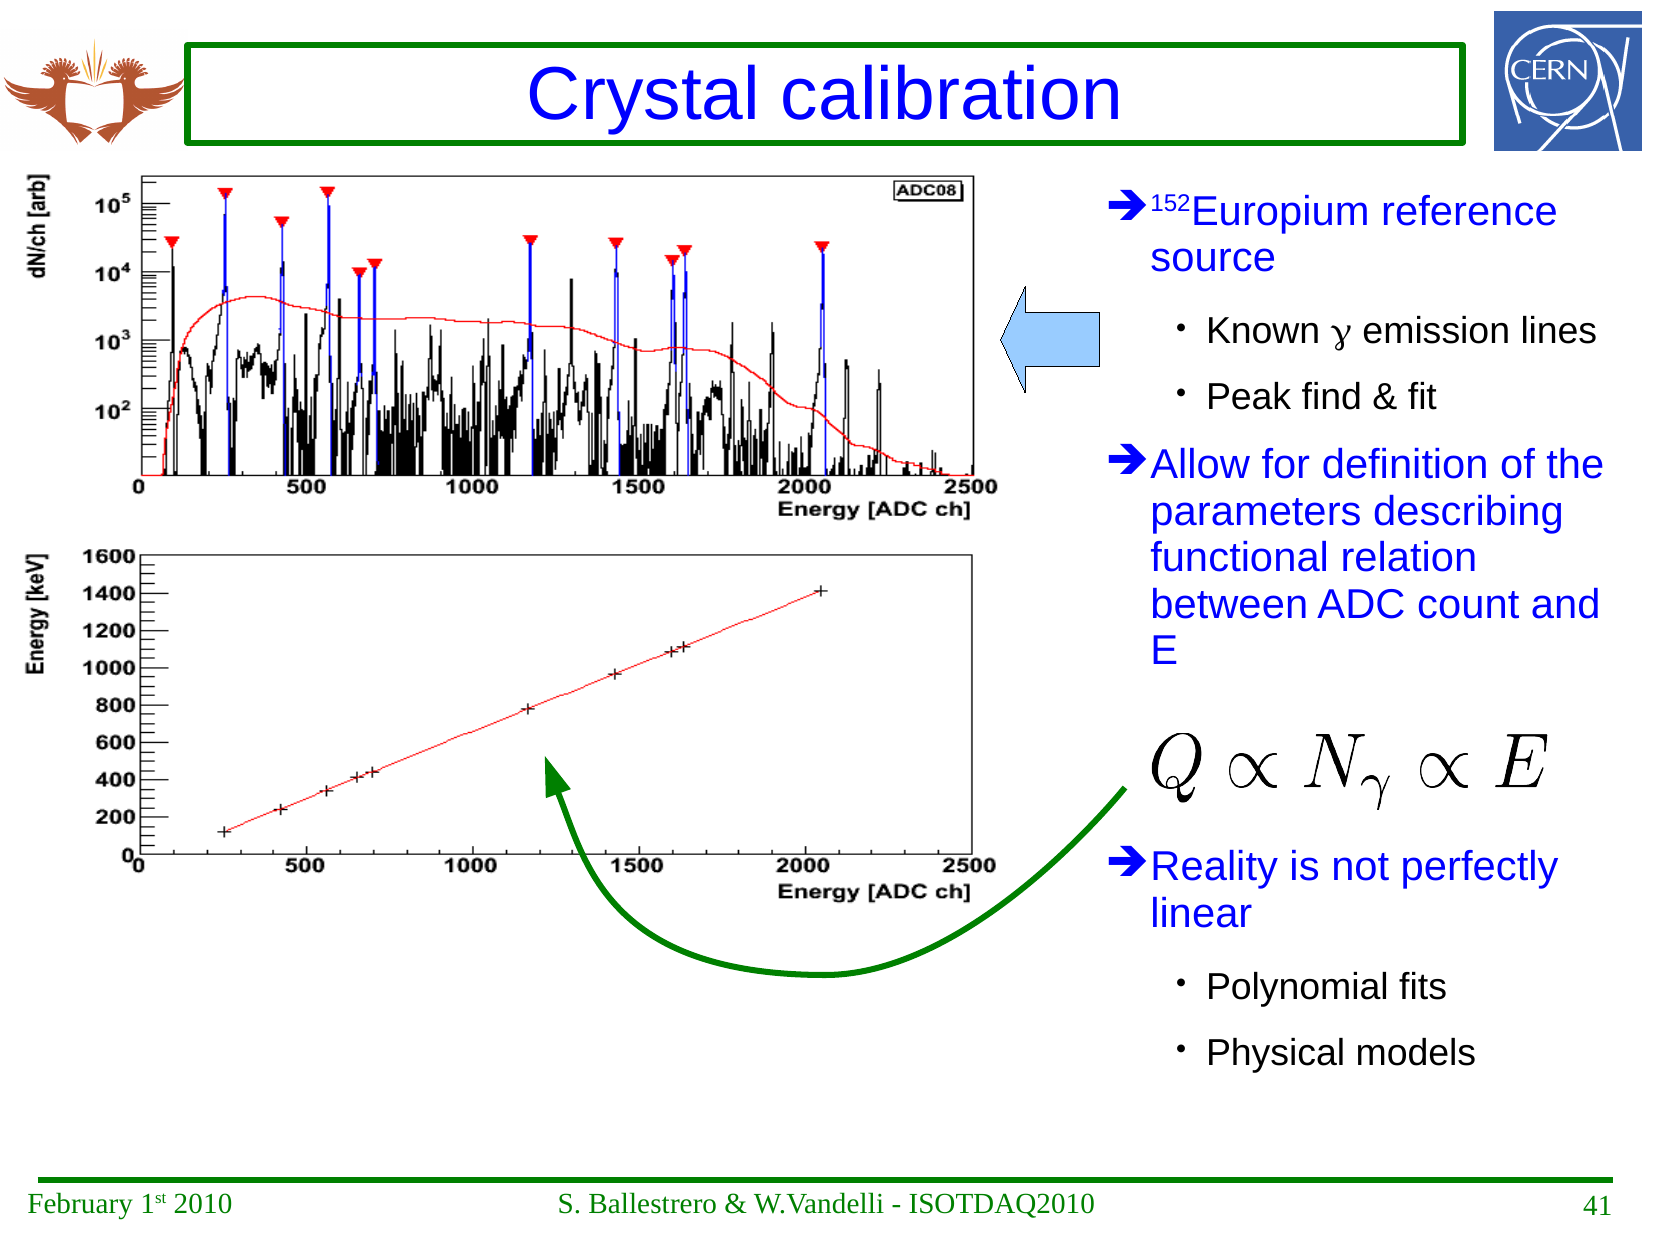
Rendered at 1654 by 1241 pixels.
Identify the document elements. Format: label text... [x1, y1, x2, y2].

picture [1144, 733, 1558, 810]
list Reality is not perfectly linear Polynomial fits Physical models [1087, 843, 1609, 1241]
title Crystal calibration [187, 44, 1463, 143]
picture [0, 29, 188, 151]
text_box [1000, 286, 1100, 393]
picture [4, 162, 1092, 922]
picture [1494, 11, 1642, 151]
list 152Europium reference source Known  emission lines Peak find & fit Allow for definition of the parameters describing functional relation between ADC count and E [1092, 187, 1609, 788]
